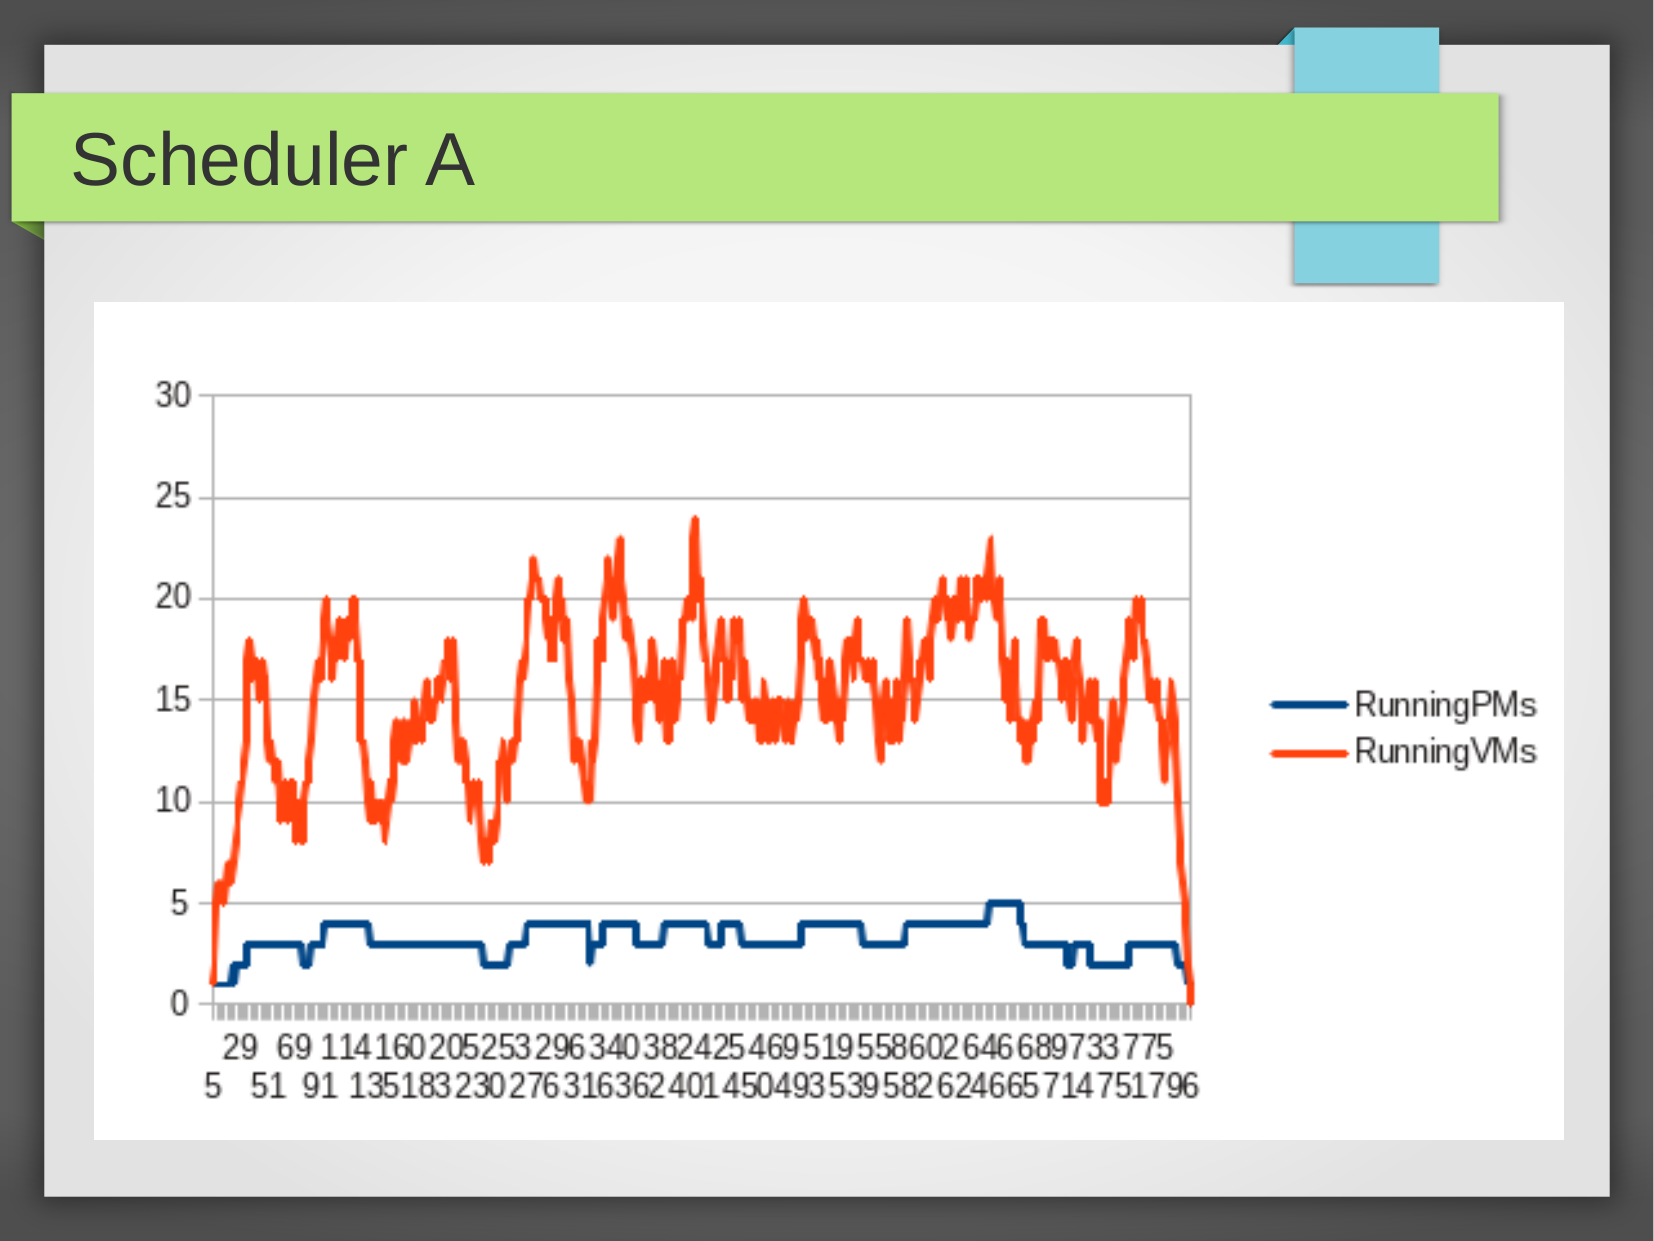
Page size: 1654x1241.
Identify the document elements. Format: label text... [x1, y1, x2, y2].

picture [0, 0, 1654, 1241]
title Scheduler A [70, 106, 1229, 213]
